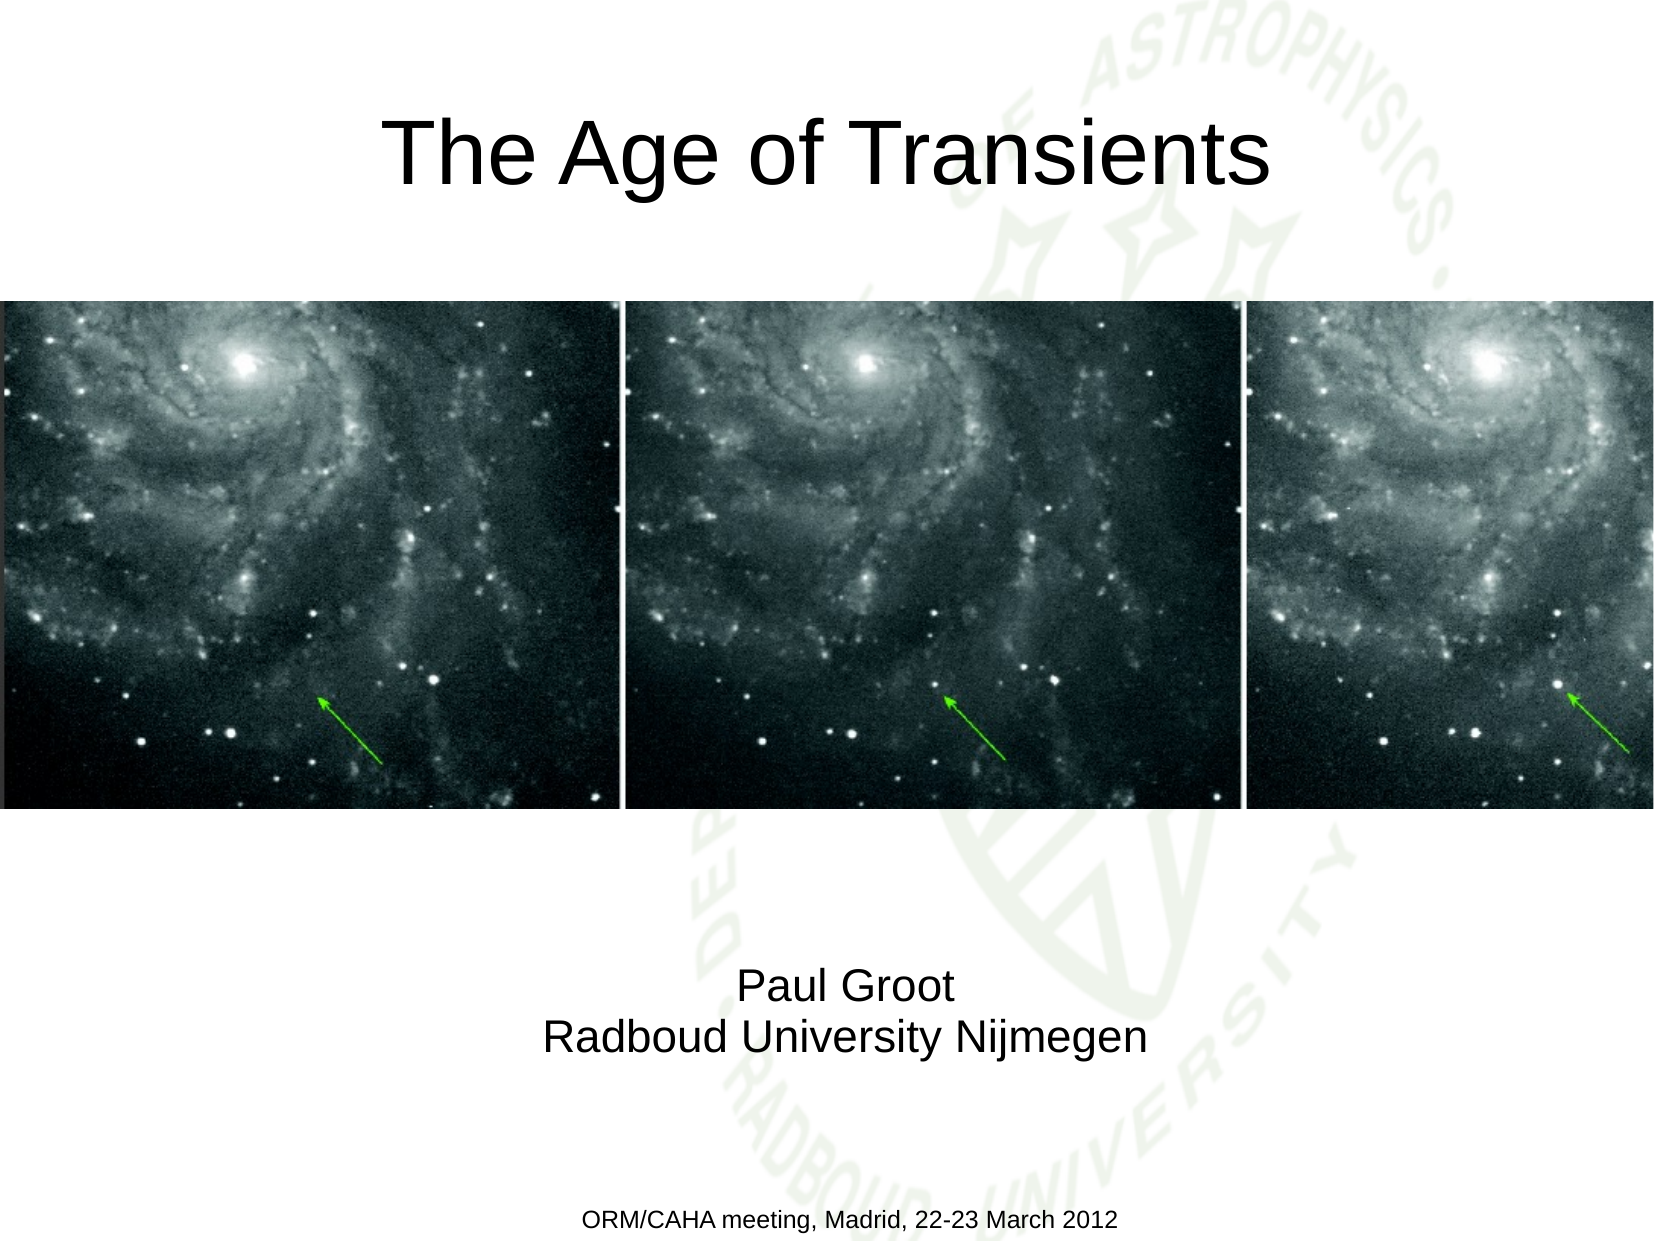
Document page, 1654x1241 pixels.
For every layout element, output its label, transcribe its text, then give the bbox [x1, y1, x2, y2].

title The Age of Transients [82, 49, 1571, 257]
text_box Paul Groot Radboud University Nijmegen [527, 952, 1164, 1070]
picture [0, 0, 1654, 1241]
text_box ORM/CAHA meeting, Madrid, 22-23 March 2012 [566, 1198, 1135, 1241]
